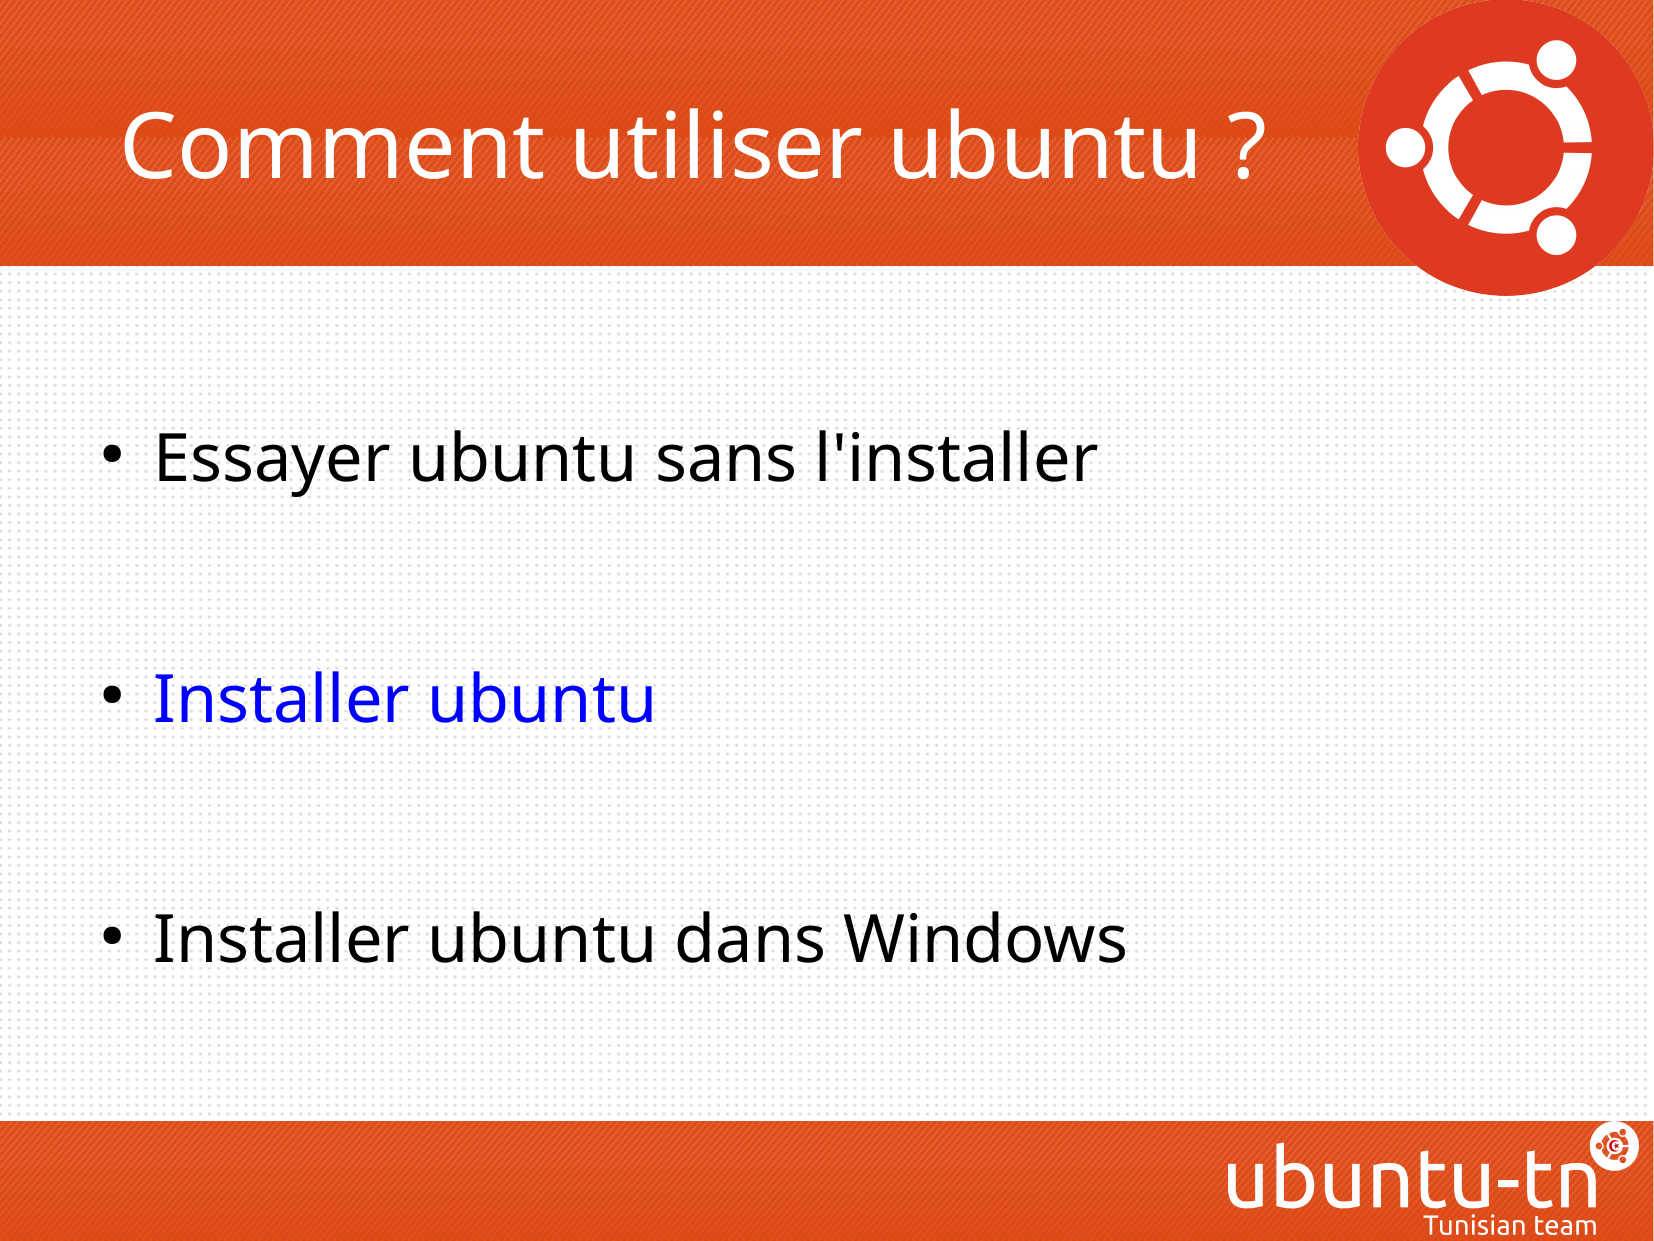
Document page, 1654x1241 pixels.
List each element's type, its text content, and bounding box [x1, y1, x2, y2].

picture [0, 0, 1654, 1241]
list Essayer ubuntu sans l'installer Installer ubuntu Installer ubuntu dans Windows [82, 290, 1571, 1109]
title Comment utiliser ubuntu ? [29, 36, 1359, 250]
